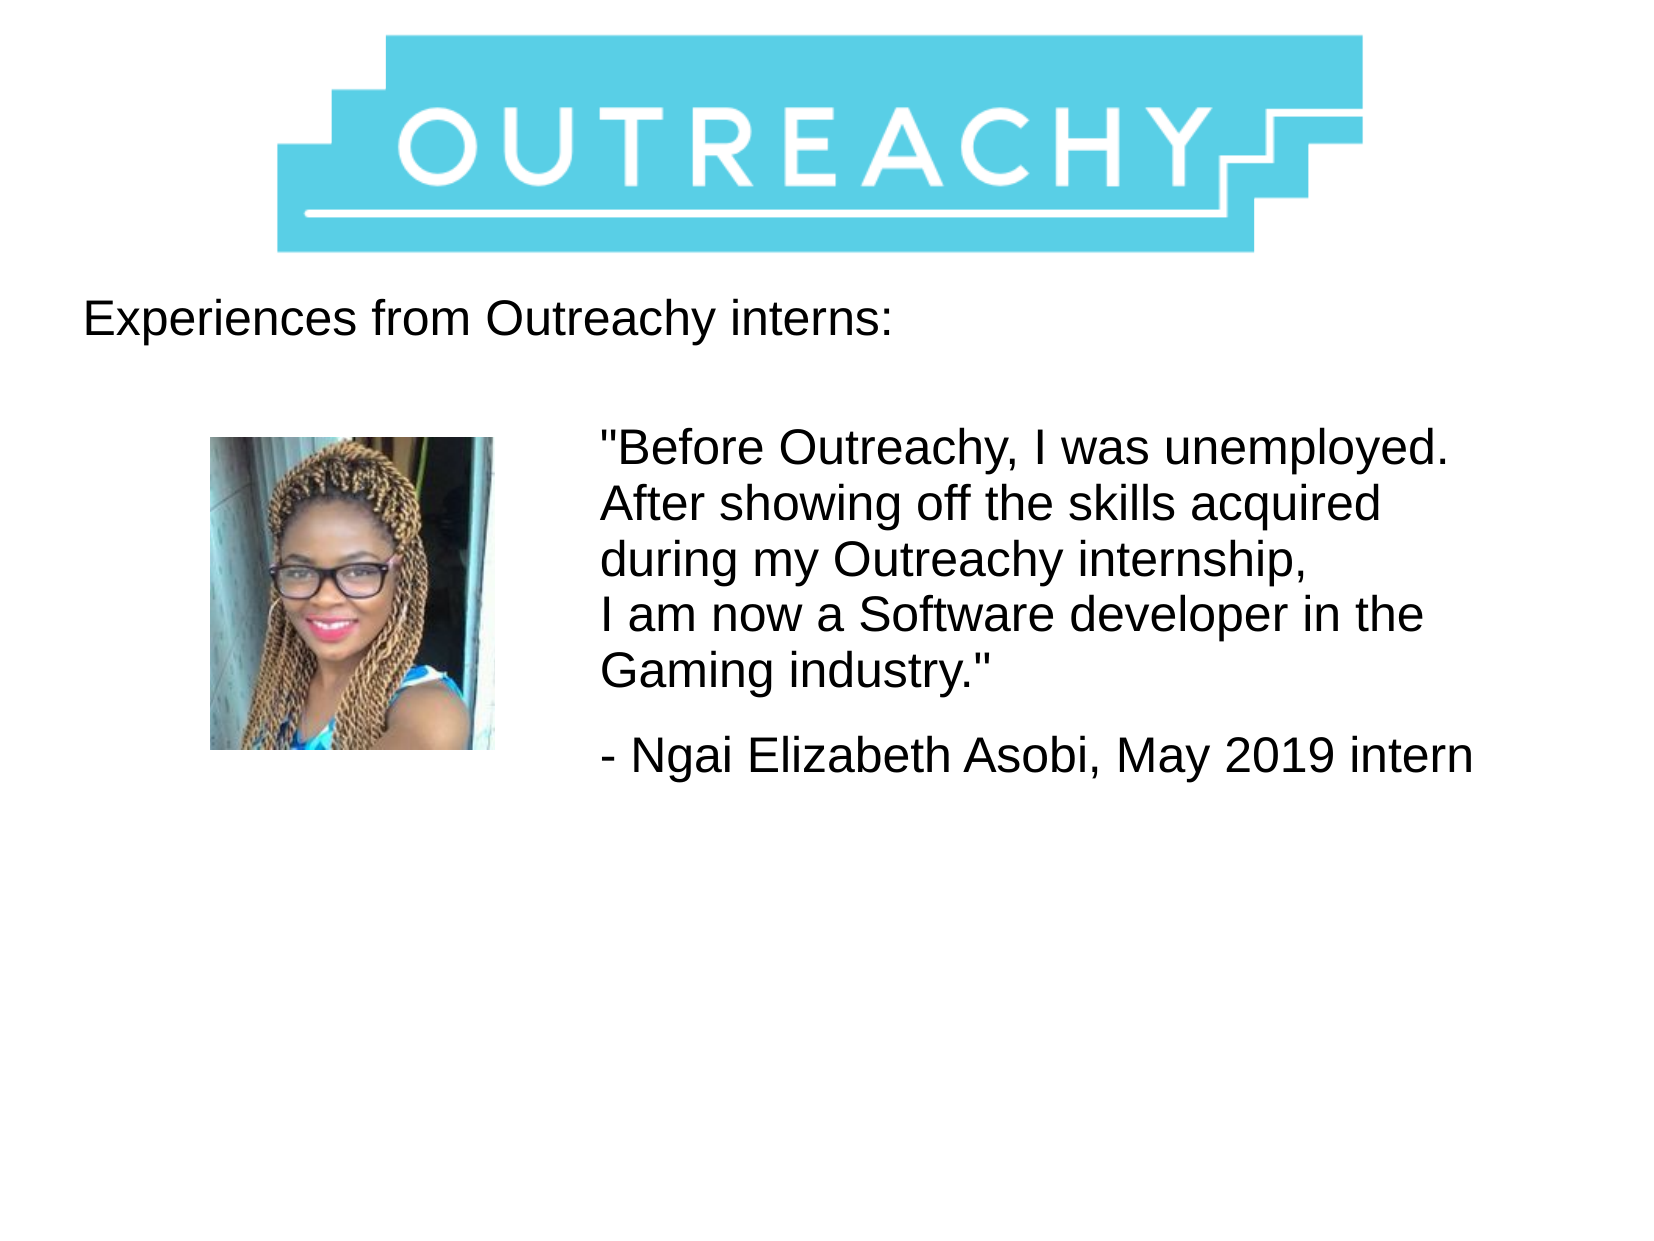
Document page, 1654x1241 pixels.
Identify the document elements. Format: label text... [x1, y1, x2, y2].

list Experiences from Outreachy interns: [82, 290, 1561, 631]
picture [206, 15, 1447, 270]
text_box "Before Outreachy, I was unemployed. After showing off the skills acquired during my Outreachy internship, I am now a Software developer in the Gaming industry." - Ngai Elizabeth Asobi, May 2019 intern [585, 411, 1546, 791]
picture [210, 437, 496, 751]
